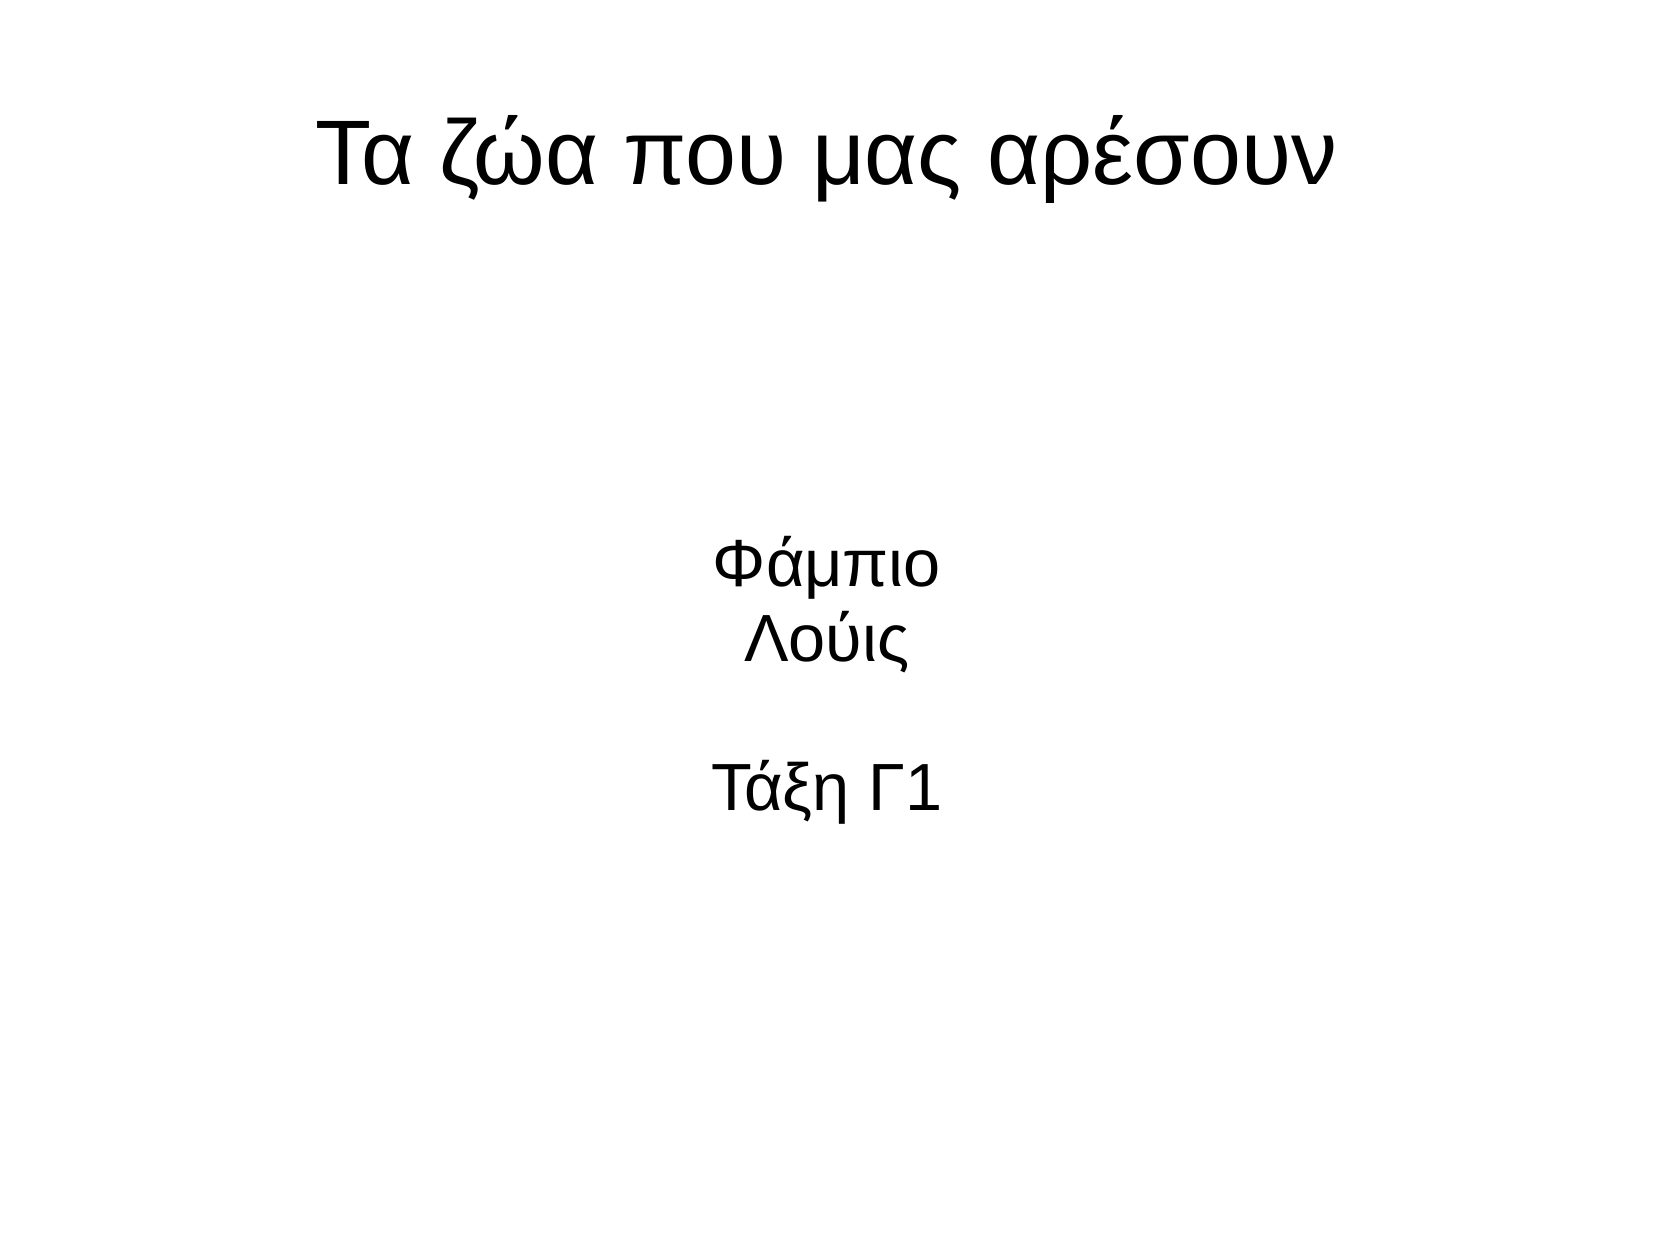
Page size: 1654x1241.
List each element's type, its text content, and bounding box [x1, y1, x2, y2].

subtitle Φάμπιο Λούις Τάξη Γ1 [82, 303, 1571, 1123]
title Τα ζώα που μας αρέσουν [82, 49, 1571, 257]
